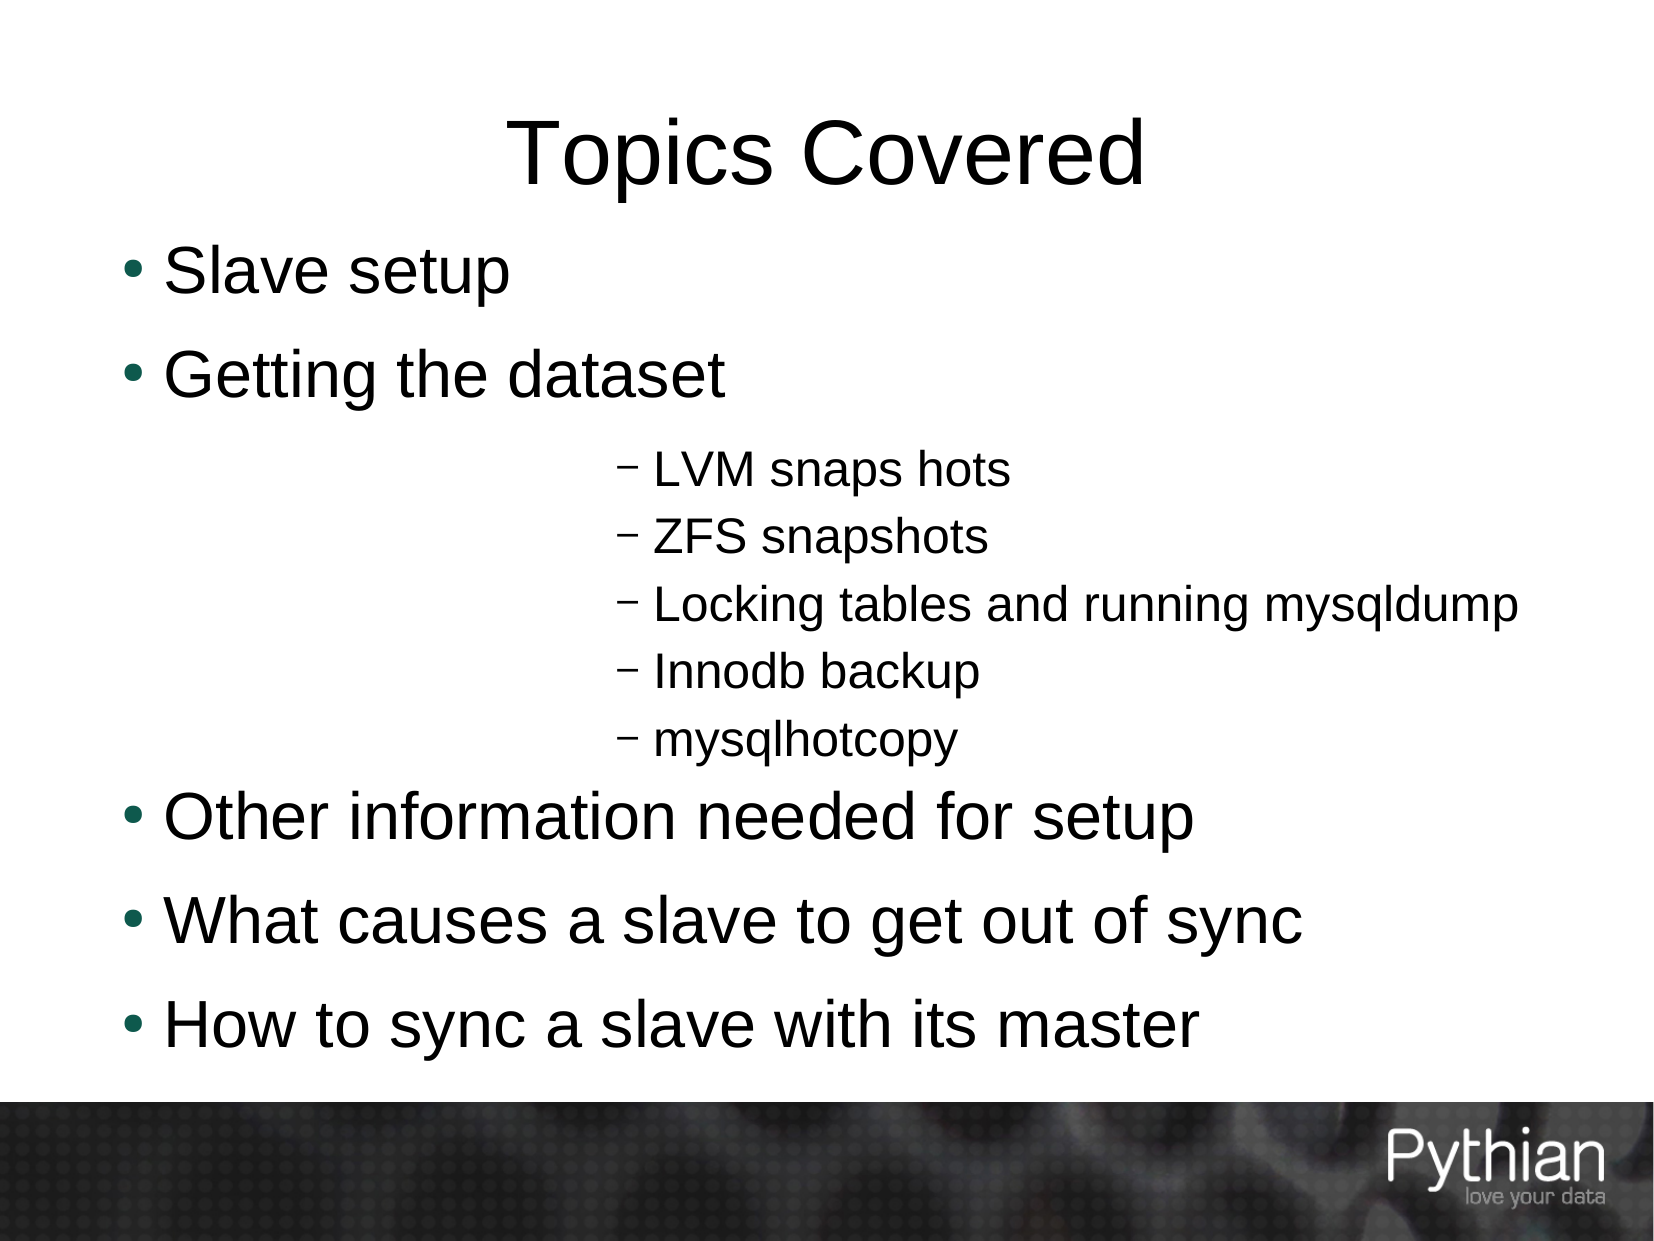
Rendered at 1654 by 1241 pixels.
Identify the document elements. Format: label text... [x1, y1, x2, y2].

list Slave setup Getting the dataset LVM snaps hots ZFS snapshots Locking tables and running mysqldump Innodb backup mysqlhotcopy Other information needed for setup What causes a slave to get out of sync How to sync a slave with its master [121, 232, 1534, 1063]
picture [0, 1102, 1654, 1241]
title Topics Covered [82, 49, 1571, 257]
